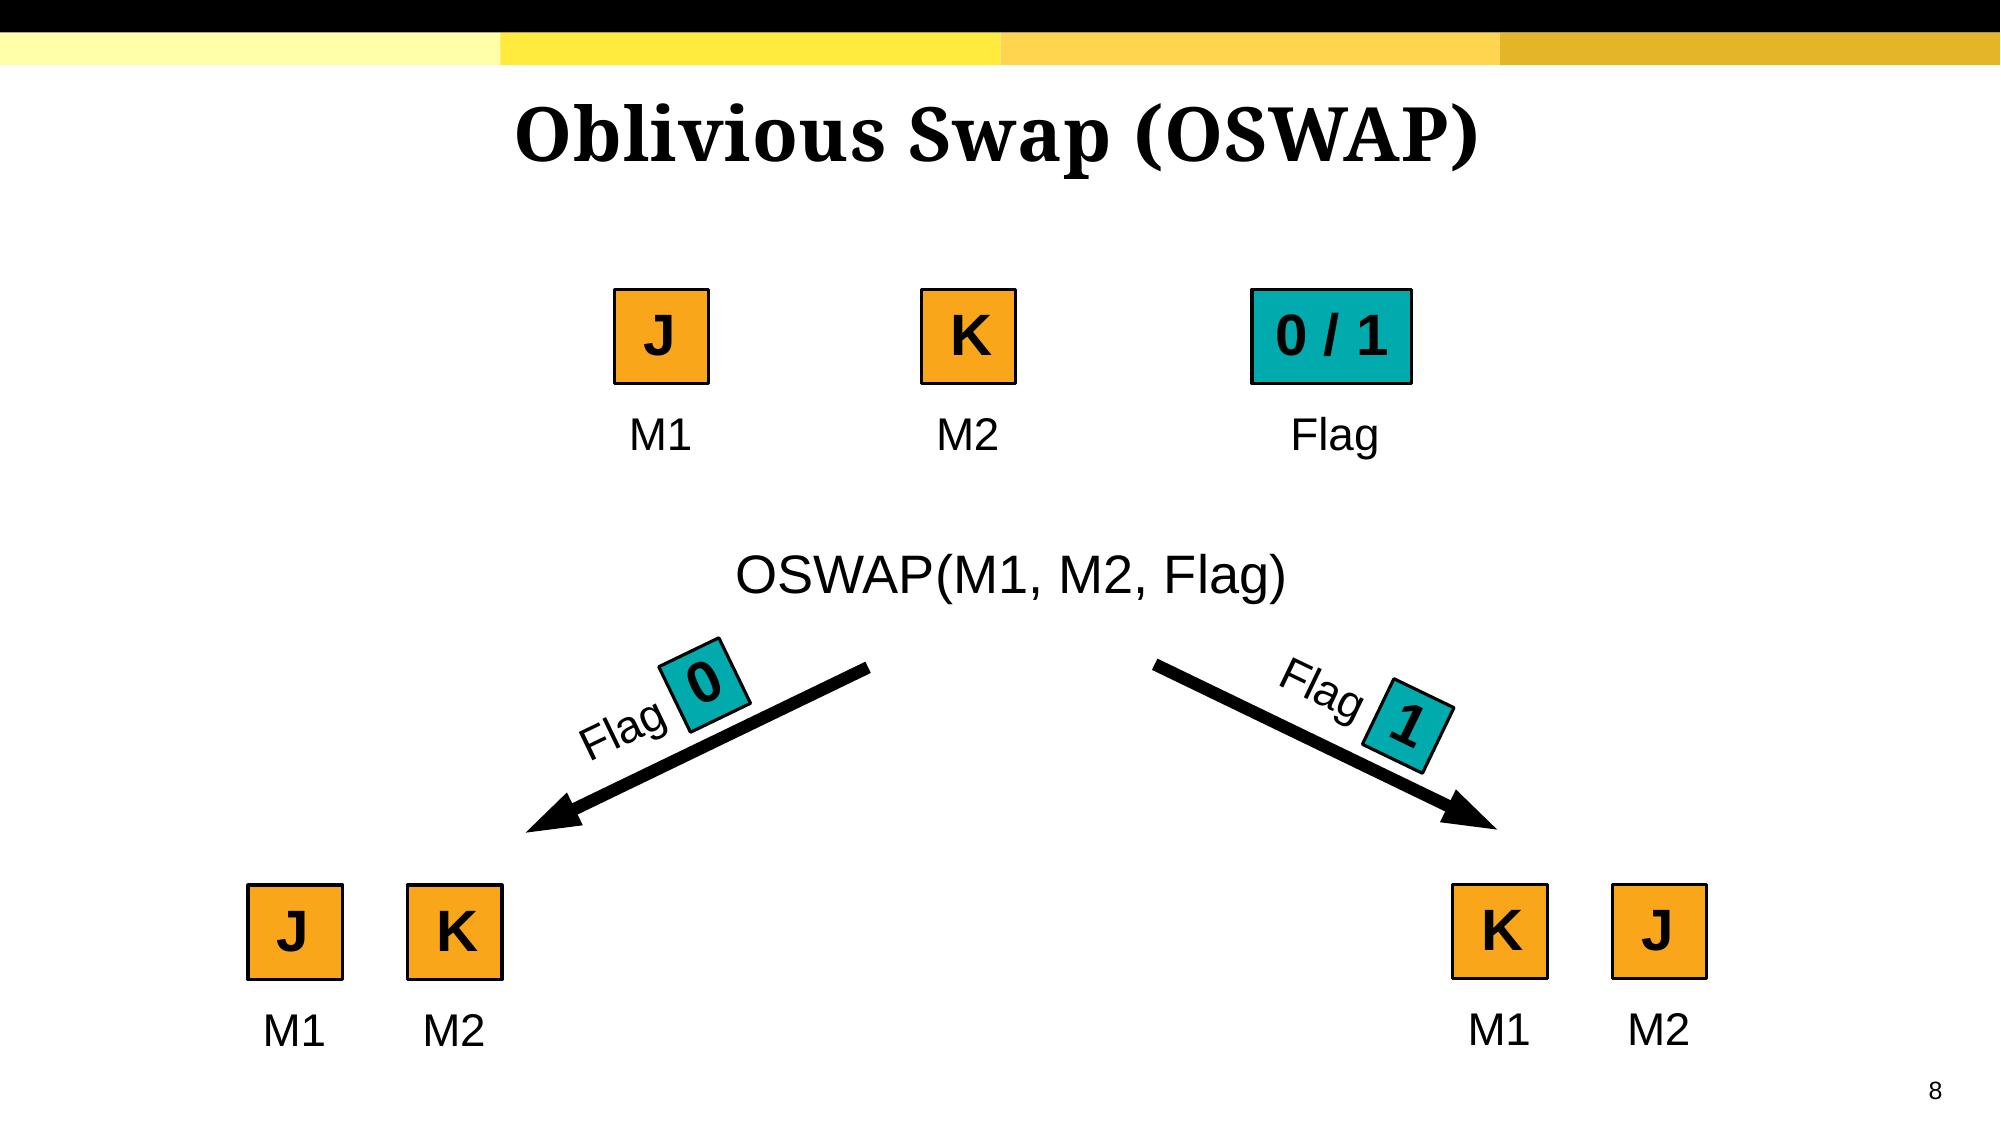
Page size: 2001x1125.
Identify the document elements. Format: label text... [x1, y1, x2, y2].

text_box [1363, 678, 1396, 746]
text_box 8 [1913, 1069, 1958, 1113]
text_box M1 [248, 997, 342, 1064]
text_box M2 [1612, 996, 1706, 1063]
text_box J [262, 890, 325, 971]
text_box [921, 289, 1016, 384]
text_box 0 / 1 [1260, 295, 1404, 376]
text_box [407, 885, 502, 980]
text_box J [628, 295, 691, 376]
text_box M1 [614, 401, 708, 468]
text_box OSWAP(M1, M2, Flag) [720, 537, 1304, 613]
text_box [1452, 884, 1548, 979]
text_box 0 [658, 634, 777, 791]
text_box Flag [555, 673, 691, 785]
text_box K [935, 295, 1008, 376]
text_box K [421, 890, 494, 971]
text_box M2 [407, 997, 501, 1064]
text_box [248, 885, 343, 980]
text_box [1251, 289, 1412, 384]
text_box [658, 665, 692, 733]
title Oblivious Swap (OSWAP) [48, 65, 1947, 213]
text_box [614, 289, 709, 384]
text_box K [1466, 890, 1539, 971]
text_box Flag [1275, 401, 1395, 468]
text_box M2 [921, 401, 1015, 468]
text_box 1 [1364, 674, 1454, 773]
text_box M1 [1452, 996, 1546, 1063]
text_box [1420, 706, 1454, 774]
text_box [716, 637, 751, 705]
text_box [1612, 884, 1707, 979]
text_box J [1626, 890, 1689, 971]
text_box Flag [1255, 633, 1391, 745]
